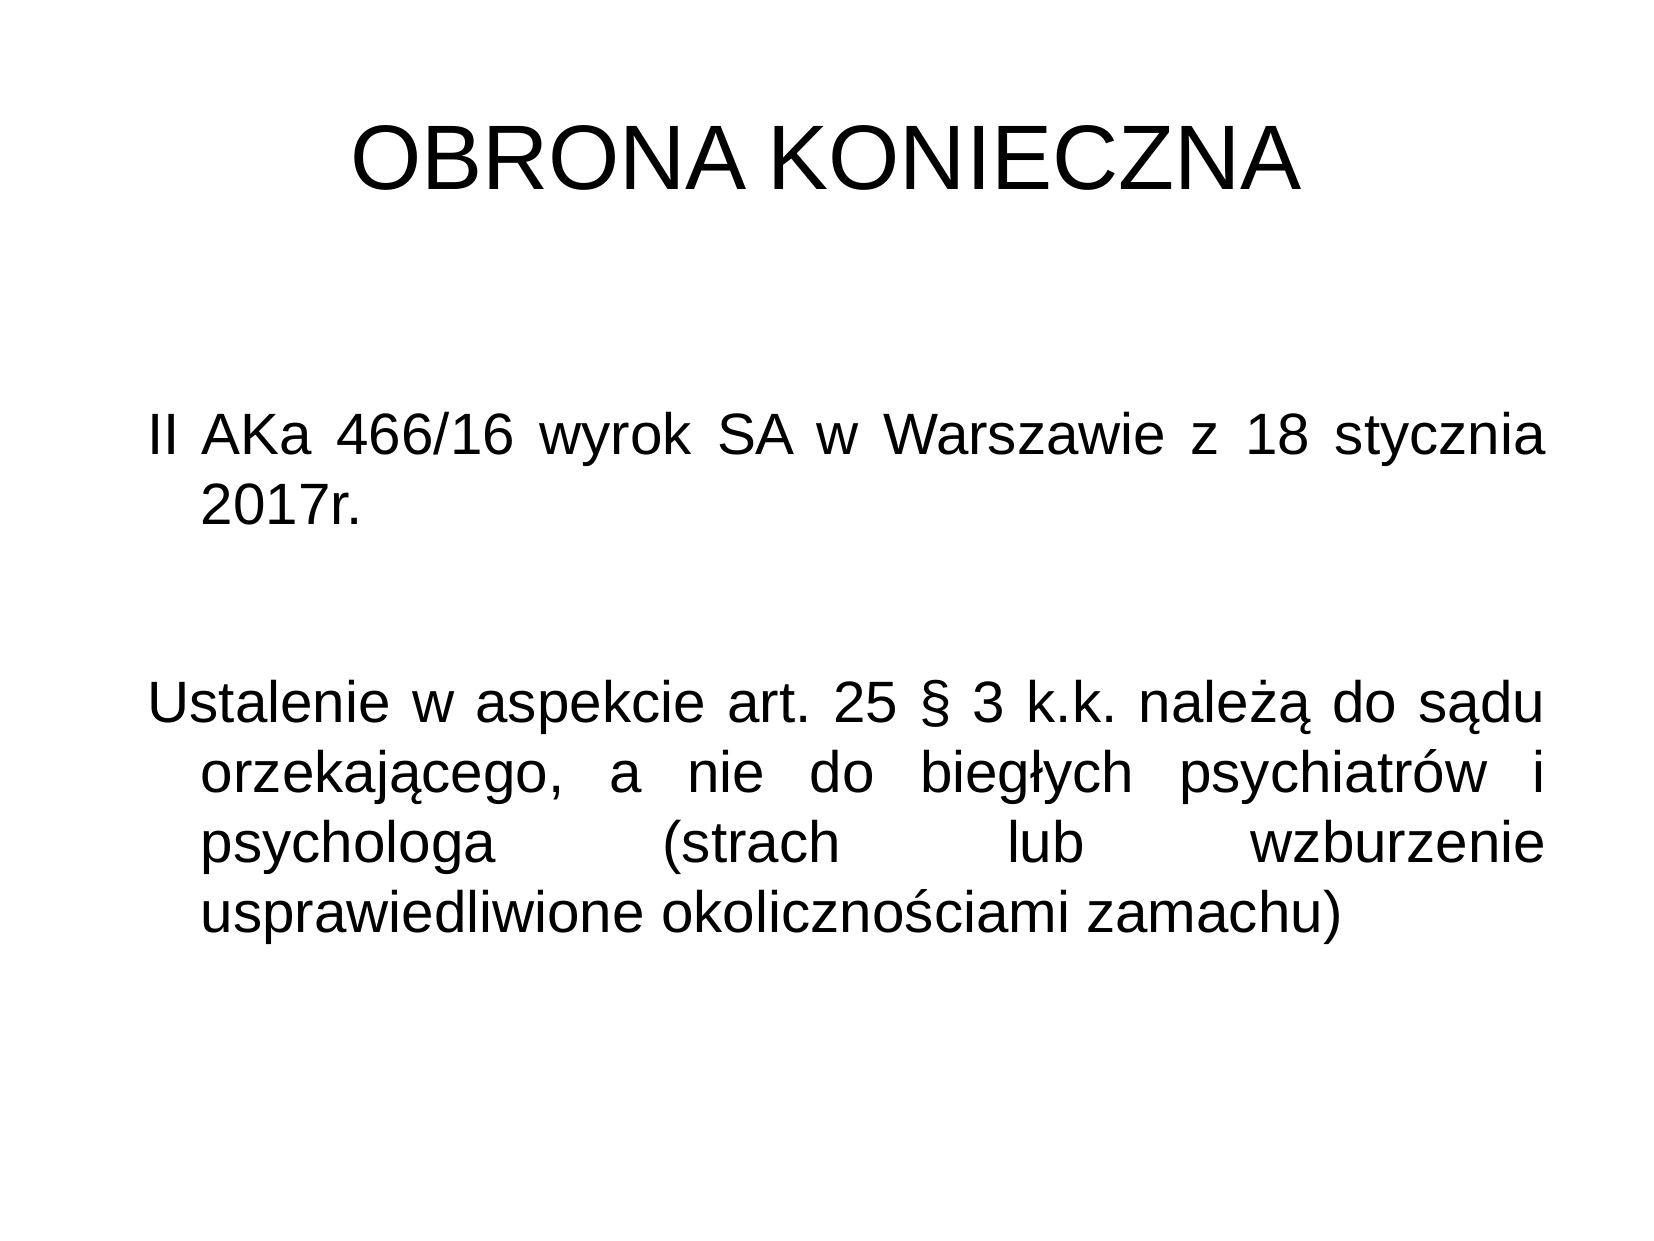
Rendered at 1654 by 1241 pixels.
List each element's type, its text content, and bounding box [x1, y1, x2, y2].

list II AKa 466/16 wyrok SA w Warszawie z 18 stycznia 2017r. Ustalenie w aspekcie art. 25 § 3 k.k. należą do sądu orzekającego, a nie do biegłych psychiatrów i psychologa (strach lub wzburzenie usprawiedliwione okolicznościami zamachu) [59, 296, 1548, 1116]
title OBRONA KONIECZNA [82, 49, 1571, 257]
